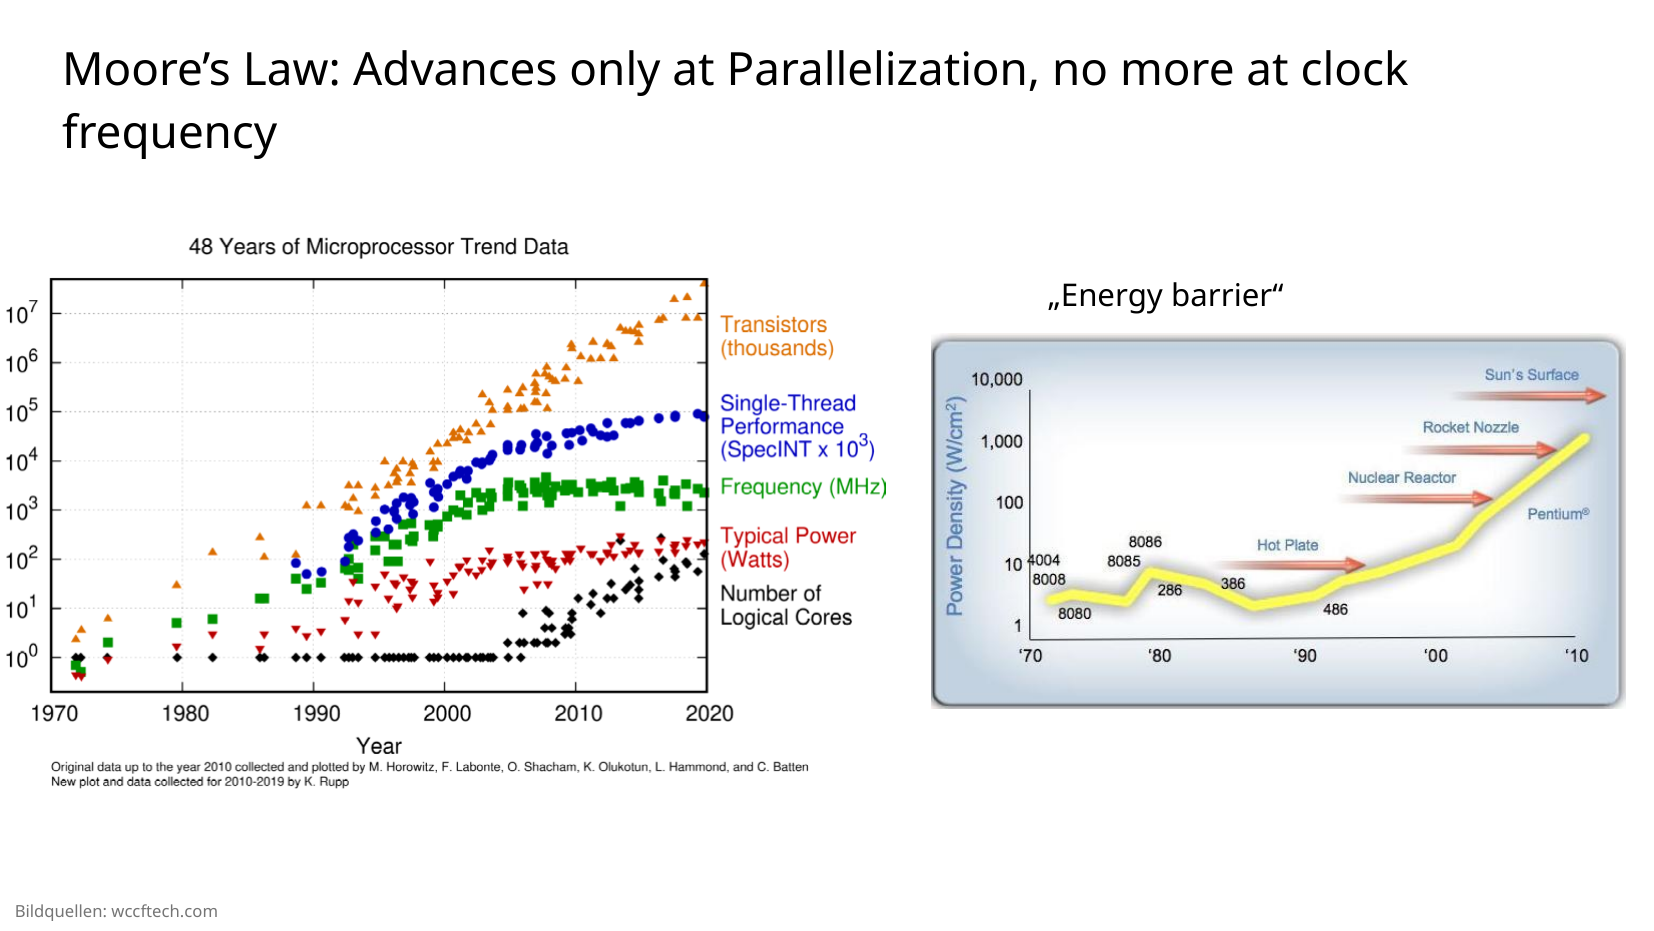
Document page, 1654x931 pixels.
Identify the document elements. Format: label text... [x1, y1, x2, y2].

text_box Bildquellen: wccftech.com [0, 891, 1654, 931]
text_box Moore’s Law: Advances only at Parallelization, no more at clock frequency [47, 29, 1613, 155]
picture [931, 333, 1626, 709]
text_box „Energy barrier“ [1032, 265, 1388, 325]
picture [5, 236, 886, 791]
